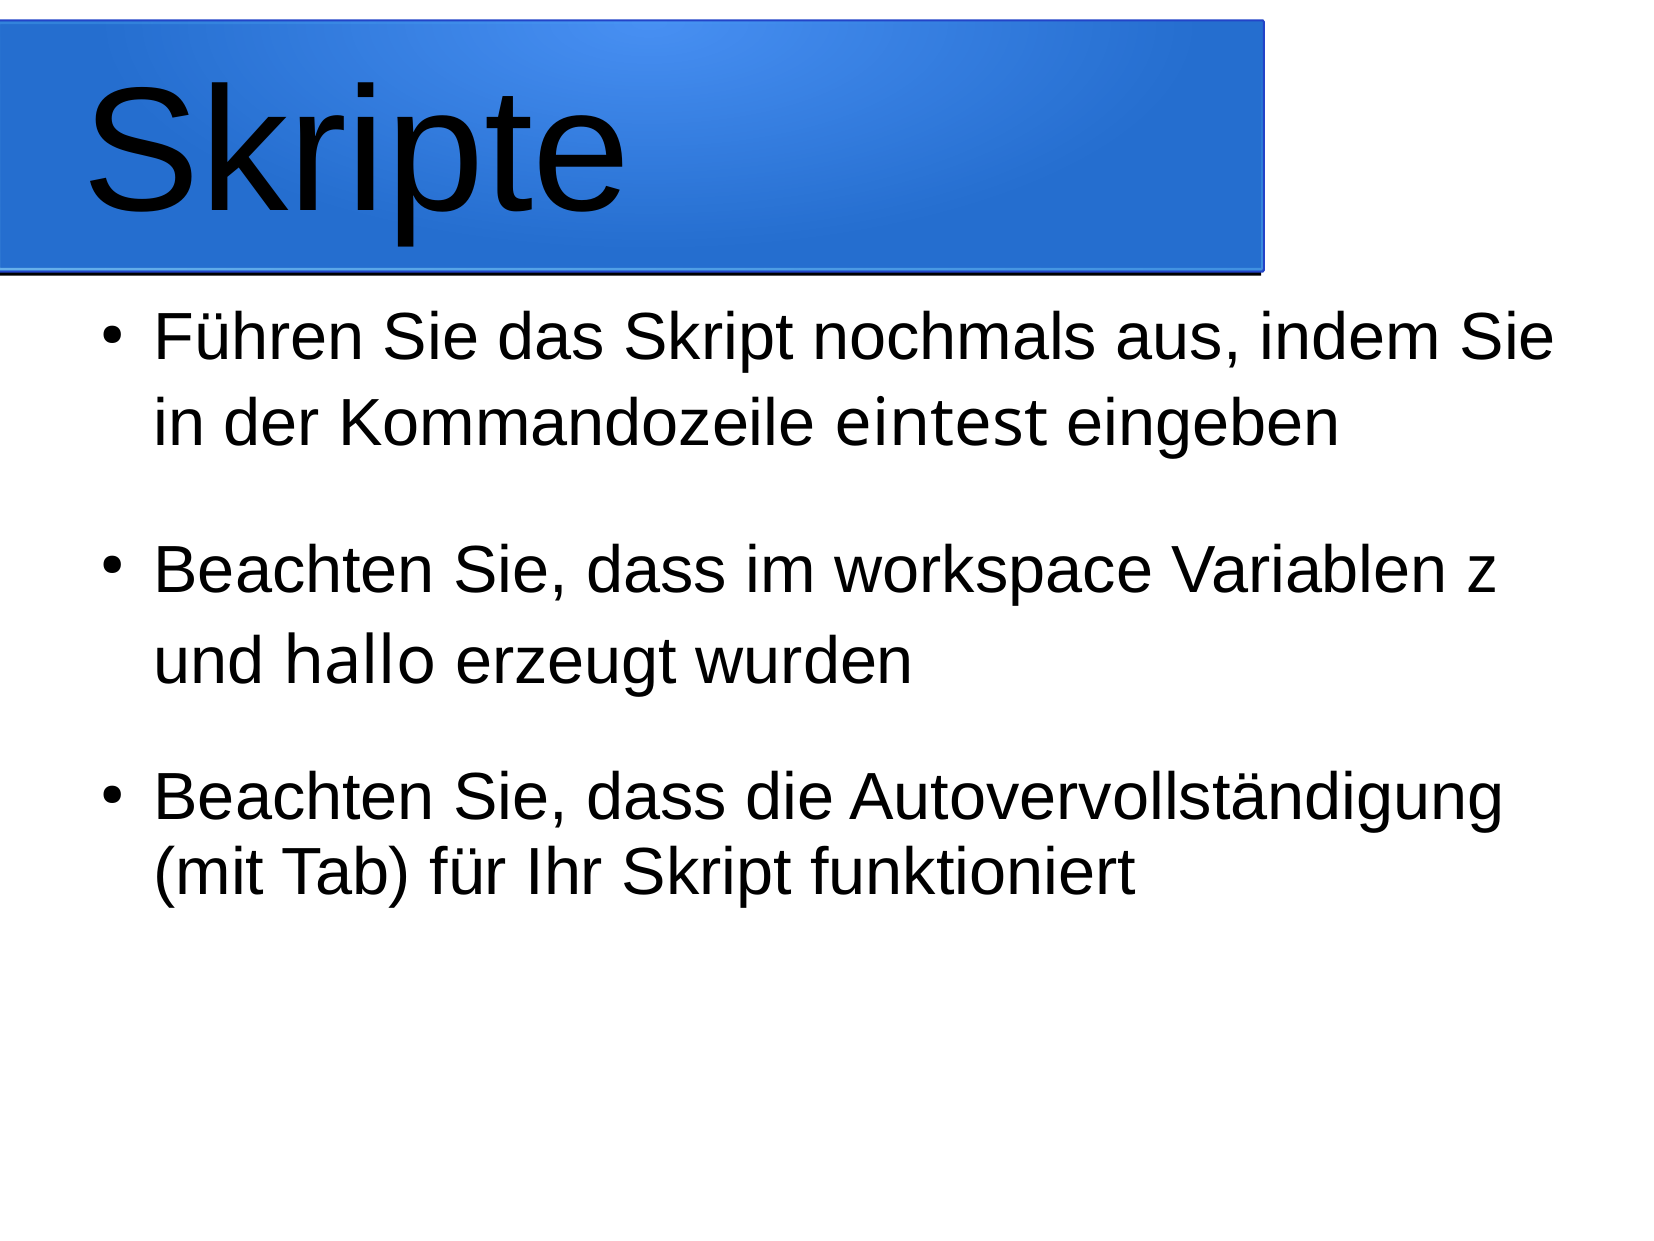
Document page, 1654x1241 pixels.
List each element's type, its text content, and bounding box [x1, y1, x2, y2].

title Skripte [82, 47, 1235, 252]
list Führen Sie das Skript nochmals aus, indem Sie in der Kommandozeile eintest eingeben Beachten Sie, dass im workspace Variablen z und hallo erzeugt wurden Beachten Sie, dass die Autovervollständigung (mit Tab) für Ihr Skript funktioniert [82, 299, 1571, 1019]
